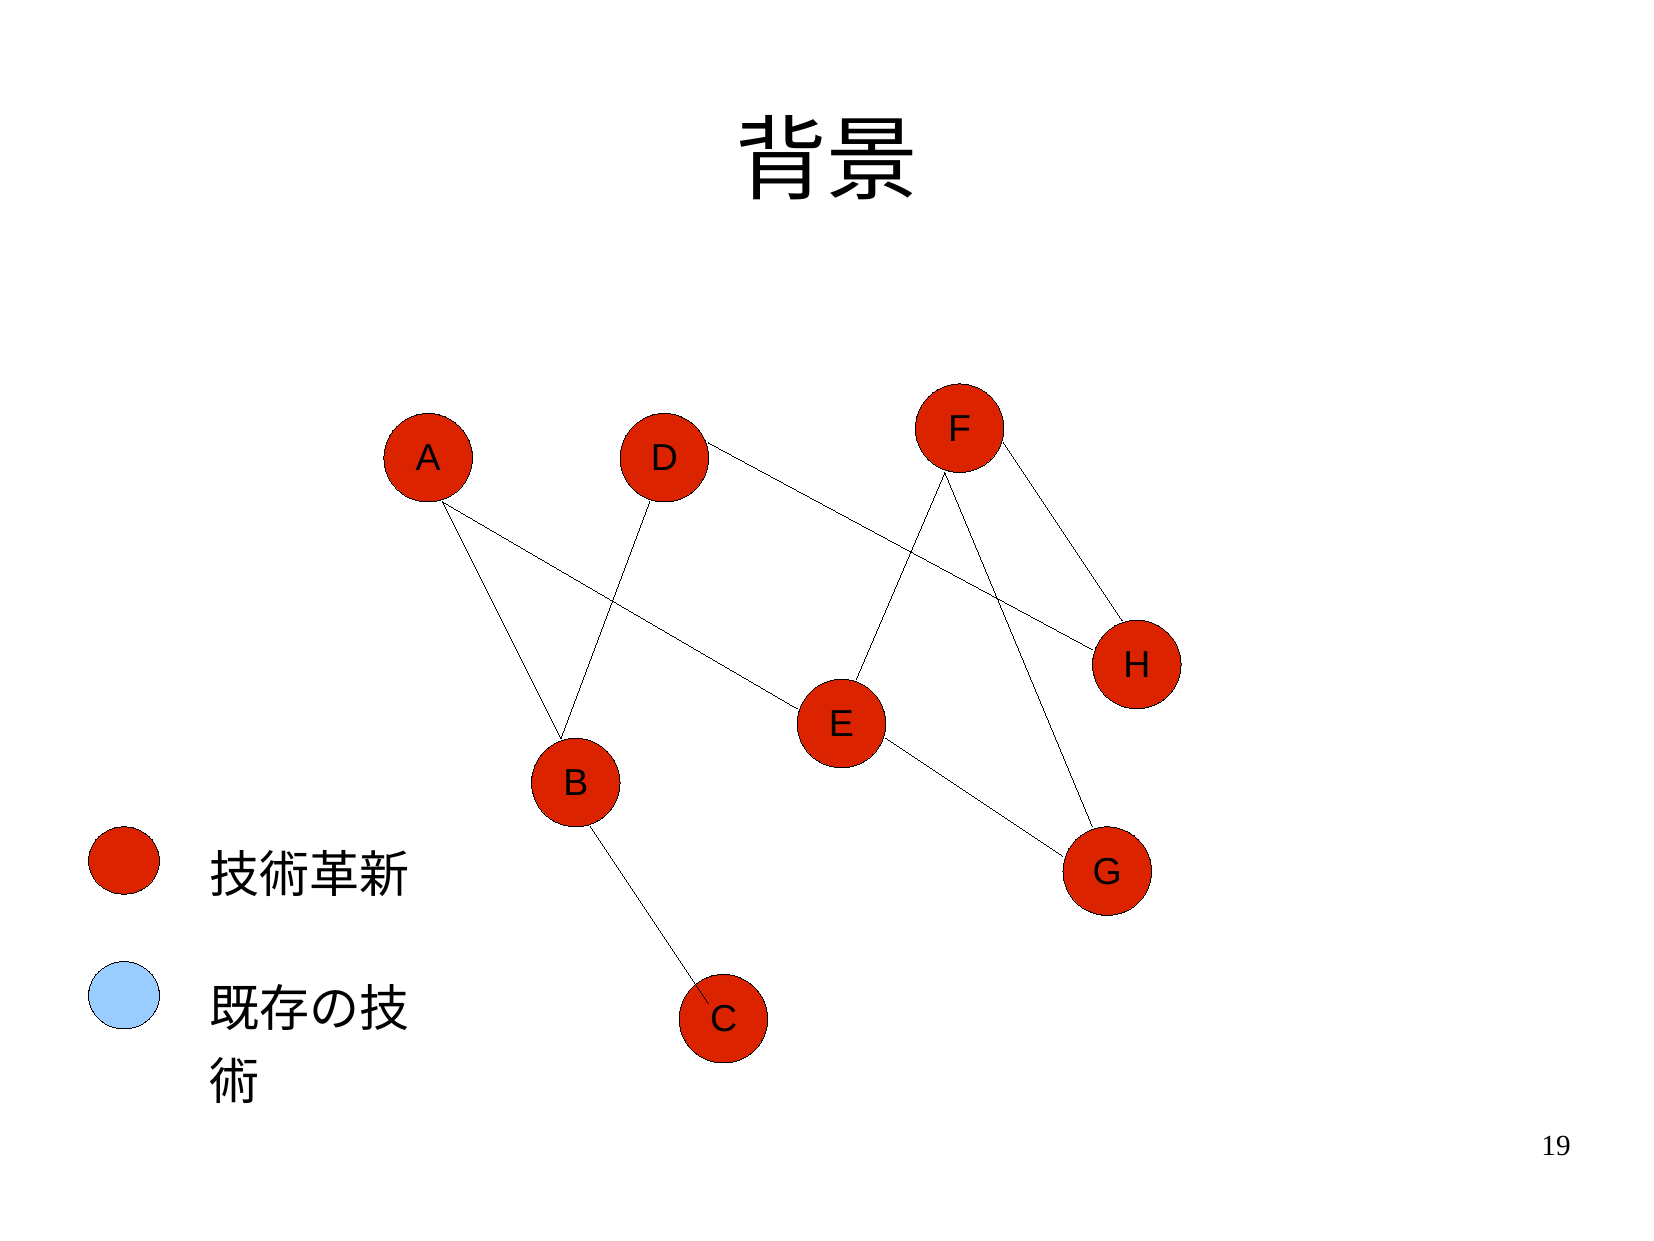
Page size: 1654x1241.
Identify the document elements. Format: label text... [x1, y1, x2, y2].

text_box B [531, 738, 621, 827]
text_box F [915, 383, 1004, 473]
text_box A [383, 413, 473, 502]
text_box 技術革新 [194, 826, 443, 958]
list [76, 215, 1565, 1034]
text_box C [679, 974, 768, 1063]
text_box G [1062, 826, 1152, 916]
title 背景 [82, 49, 1571, 257]
text_box [88, 826, 160, 895]
text_box H [1092, 620, 1182, 709]
text_box E [797, 679, 886, 768]
text_box D [620, 413, 709, 502]
text_box [88, 961, 160, 1029]
text_box 既存の技術 [194, 961, 443, 1093]
